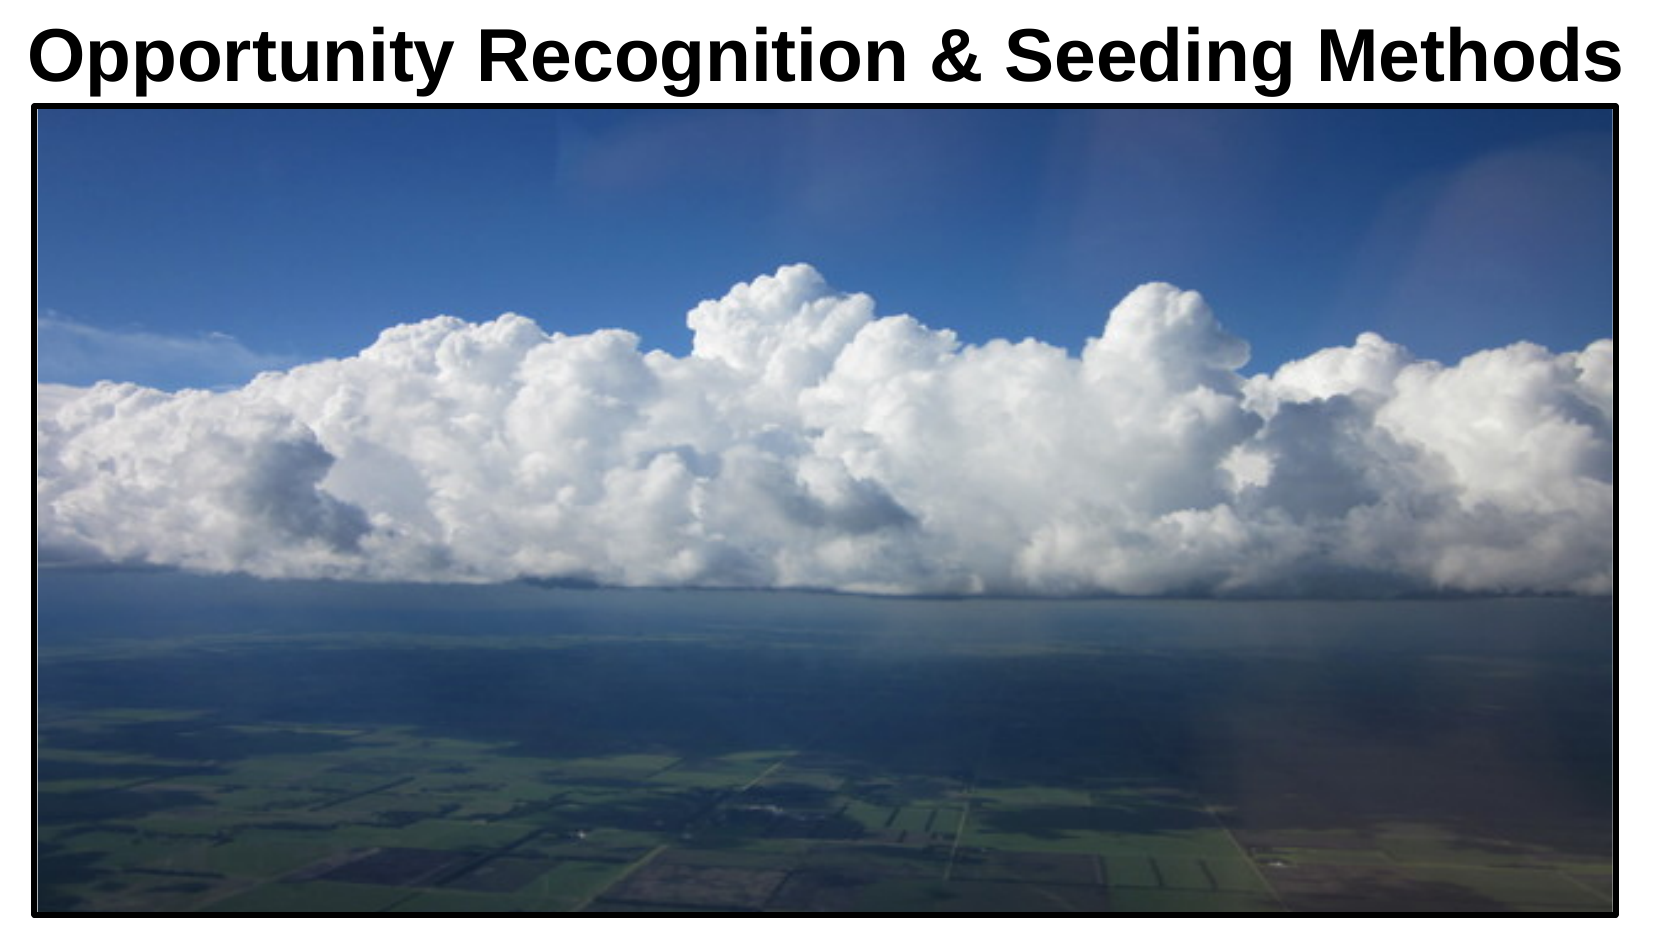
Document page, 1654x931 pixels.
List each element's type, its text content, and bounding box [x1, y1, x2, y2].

title Opportunity Recognition & Seeding Methods [0, 2, 1654, 113]
picture [37, 109, 1613, 912]
